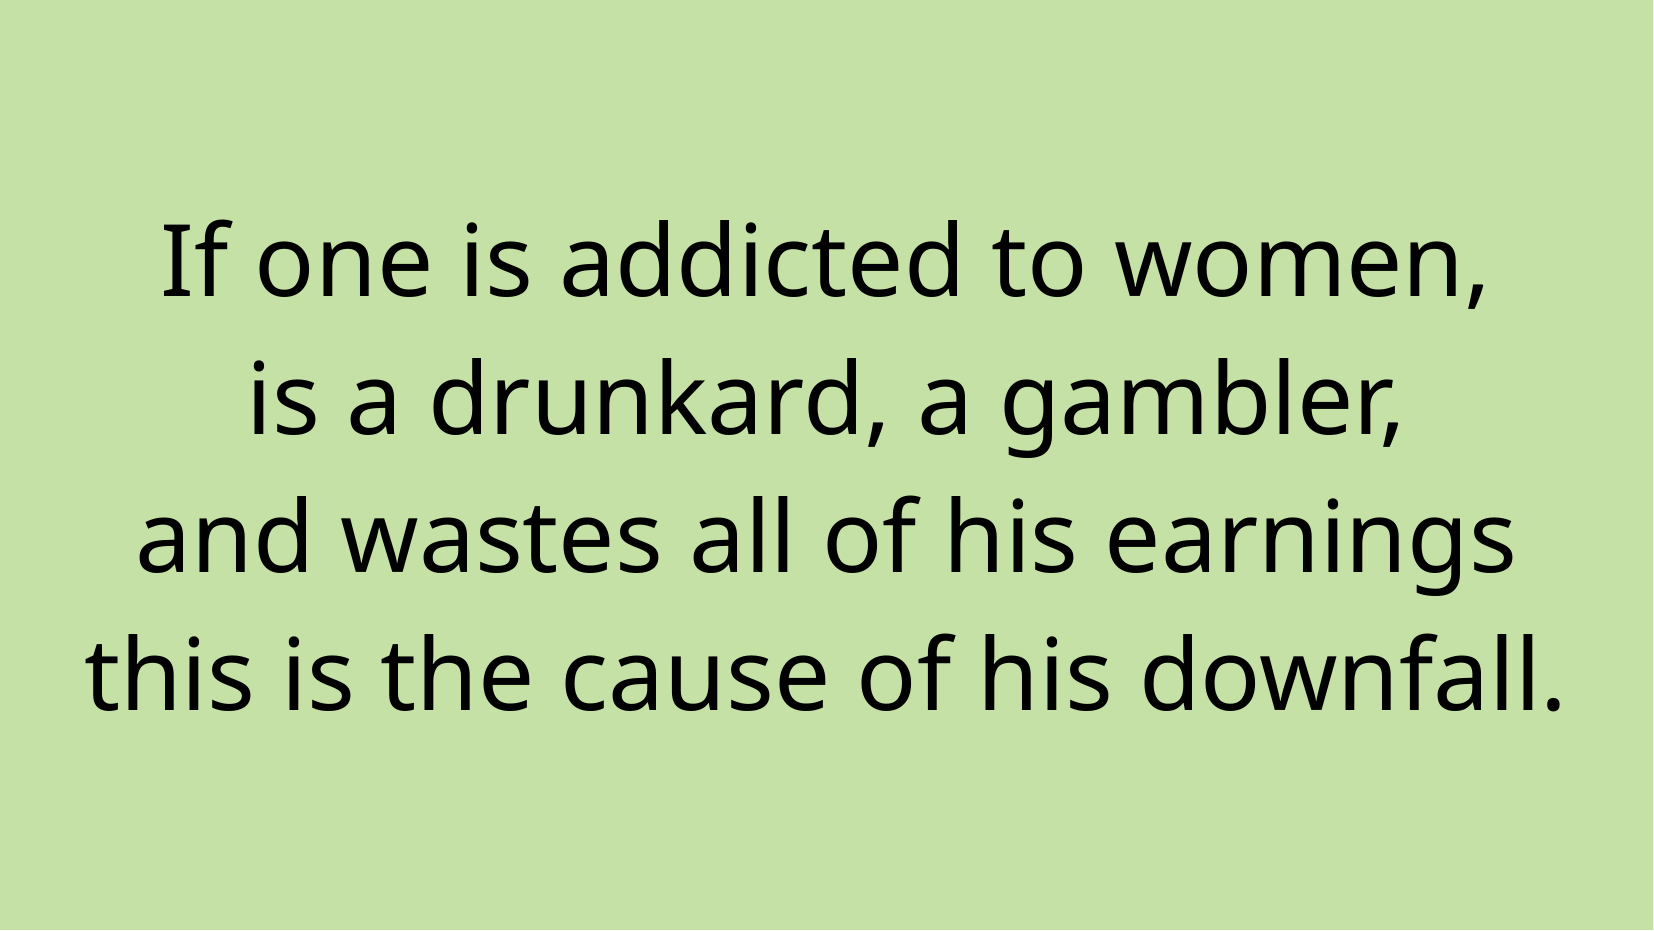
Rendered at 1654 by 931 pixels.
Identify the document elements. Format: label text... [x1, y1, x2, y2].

subtitle If one is addicted to women, is a drunkard, a gambler, and wastes all of his earnings this is the cause of his downfall. [82, 0, 1571, 931]
